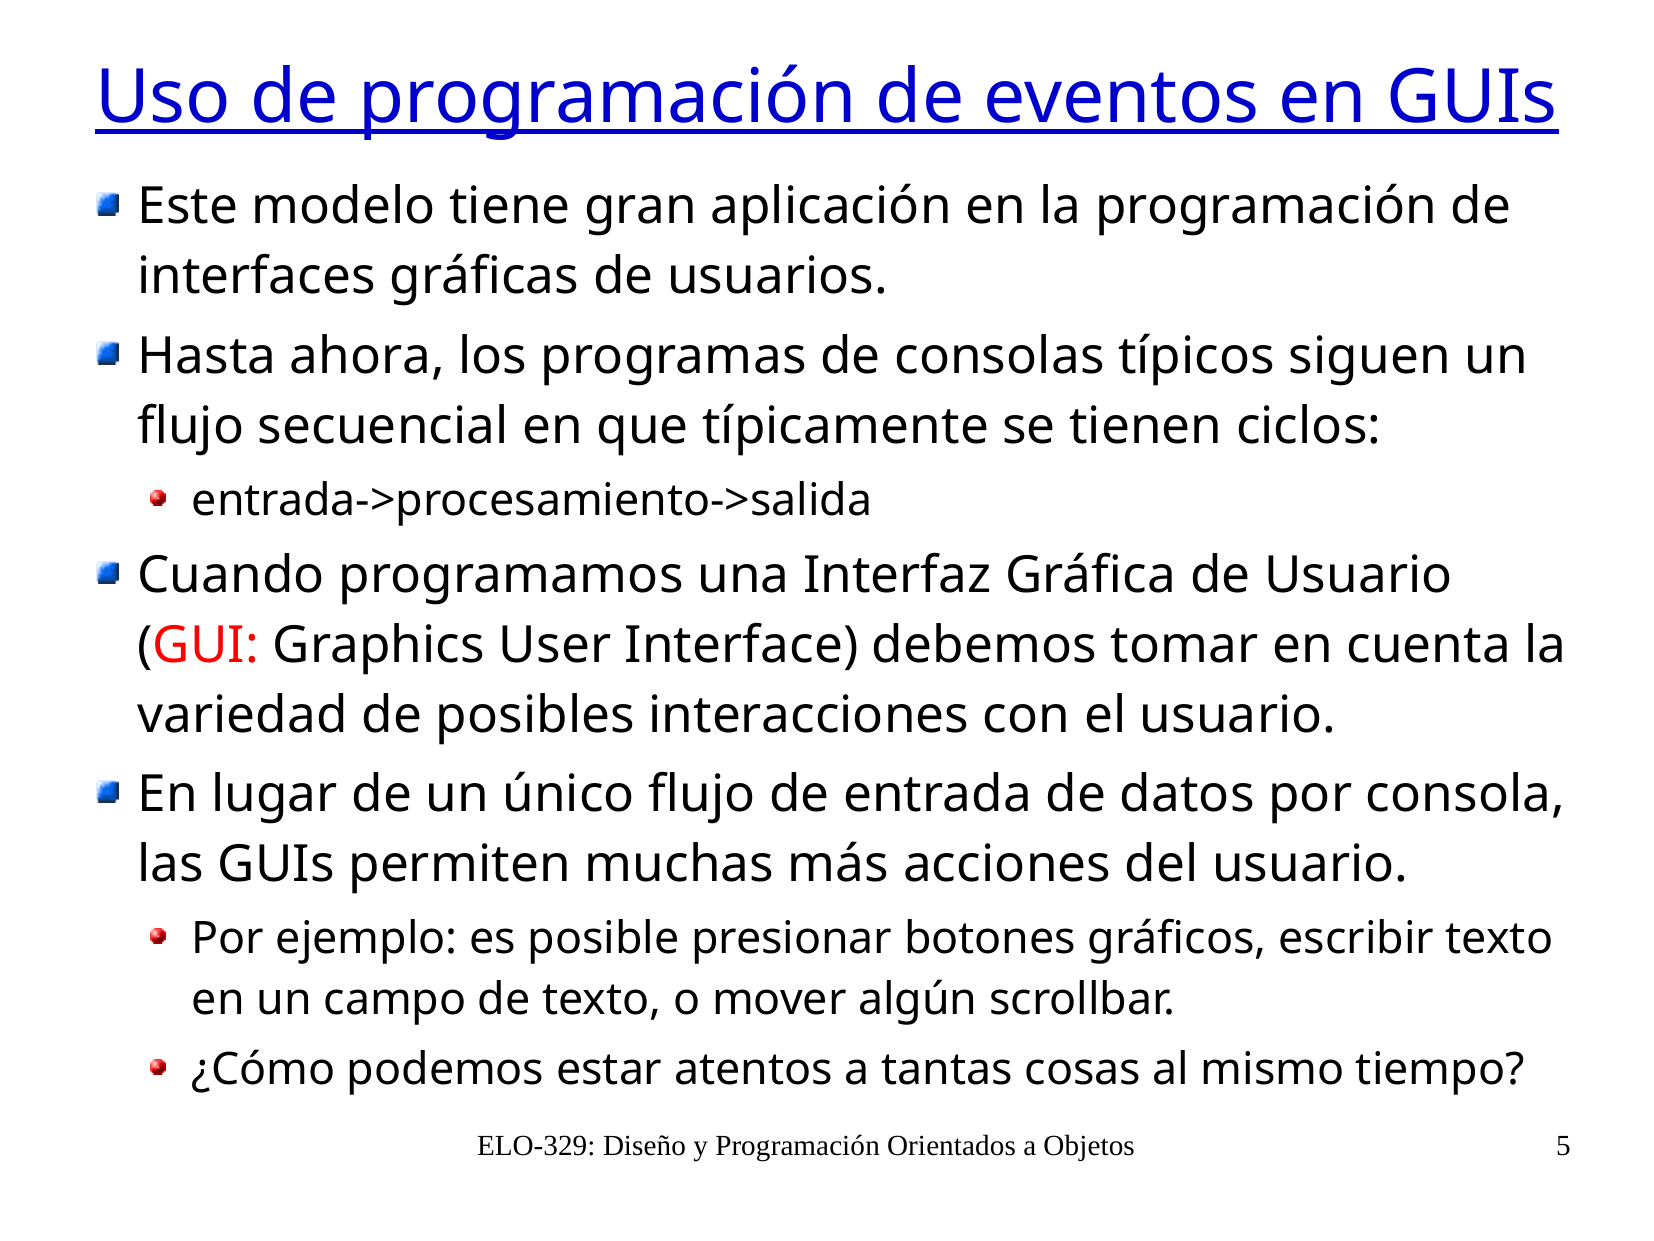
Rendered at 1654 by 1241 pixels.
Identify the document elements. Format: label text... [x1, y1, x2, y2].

title Uso de programación de eventos en GUIs [82, 43, 1571, 145]
list Este modelo tiene gran aplicación en la programación de interfaces gráficas de usuarios. Hasta ahora, los programas de consolas típicos siguen un flujo secuencial en que típicamente se tienen ciclos: entrada->procesamiento->salida Cuando programamos una Interfaz Gráfica de Usuario (GUI: Graphics User Interface) debemos tomar en cuenta la variedad de posibles interacciones con el usuario. En lugar de un único flujo de entrada de datos por consola, las GUIs permiten muchas más acciones del usuario. Por ejemplo: es posible presionar botones gráficos, escribir texto en un campo de texto, o mover algún scrollbar. ¿Cómo podemos estar atentos a tantas cosas al mismo tiempo? [82, 169, 1571, 1126]
